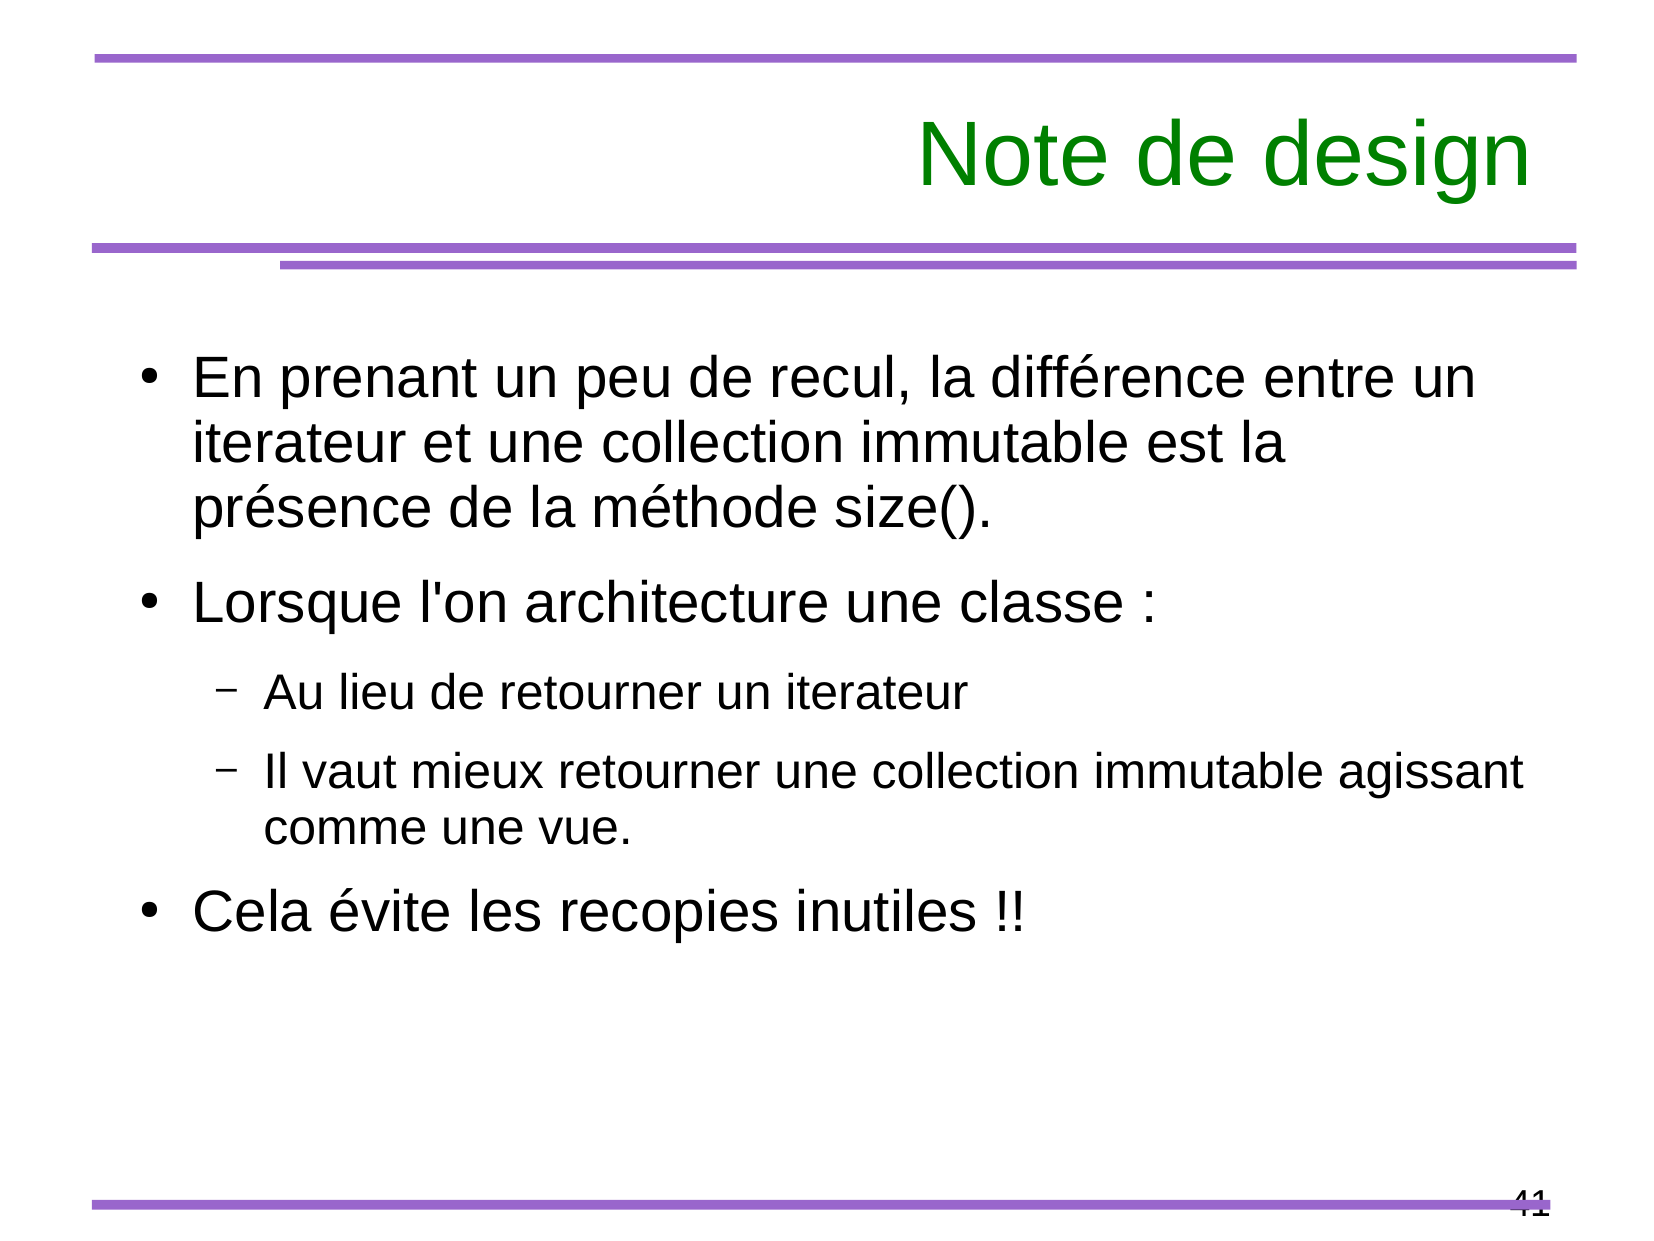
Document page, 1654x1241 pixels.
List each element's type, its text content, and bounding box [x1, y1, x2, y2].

title Note de design [121, 49, 1534, 257]
list En prenant un peu de recul, la différence entre un iterateur et une collection immutable est la présence de la méthode size(). Lorsque l'on architecture une classe : Au lieu de retourner un iterateur Il vaut mieux retourner une collection immutable agissant comme une vue. Cela évite les recopies inutiles !! [121, 344, 1534, 1159]
